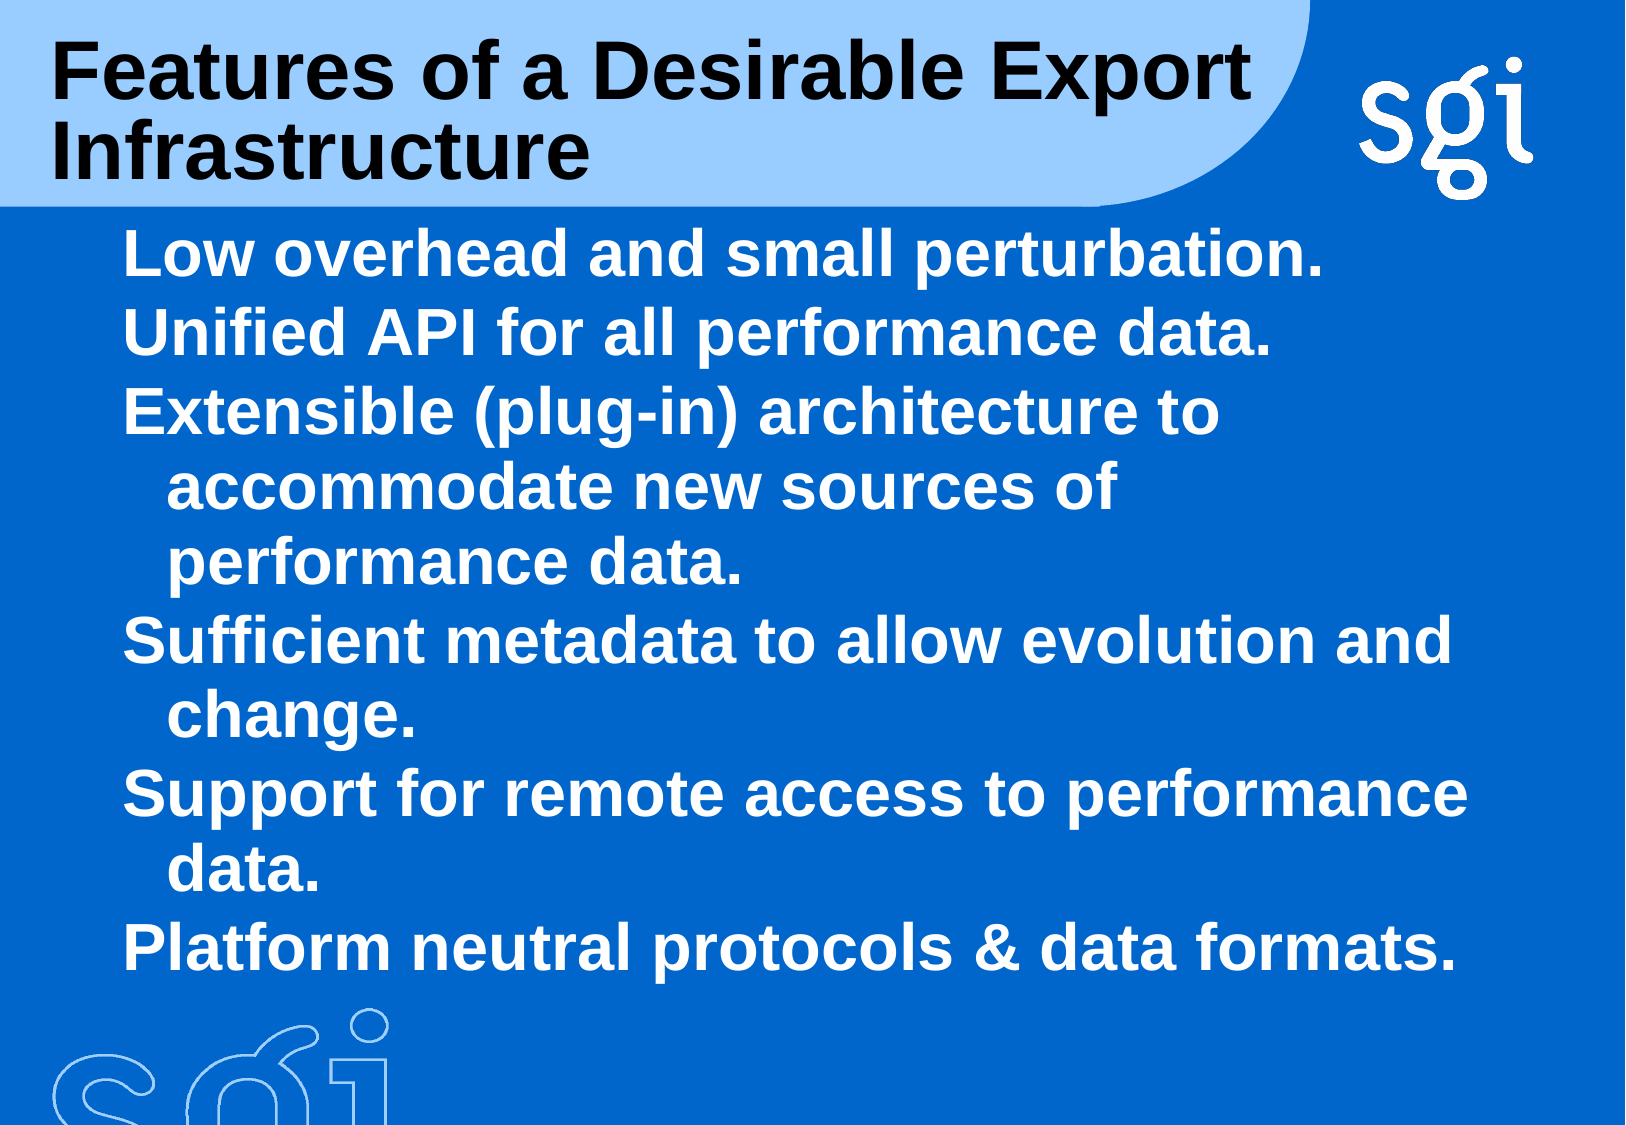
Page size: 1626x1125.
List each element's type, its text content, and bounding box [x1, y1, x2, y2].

title Features of a Desirable Export Infrastructure [36, 24, 1318, 208]
list Low overhead and small perturbation. Unified API for all performance data. Extensible (plug-in) architecture to accommodate new sources of performance data. Sufficient metadata to allow evolution and change. Support for remote access to performance data. Platform neutral protocols & data formats. [90, 209, 1521, 1044]
